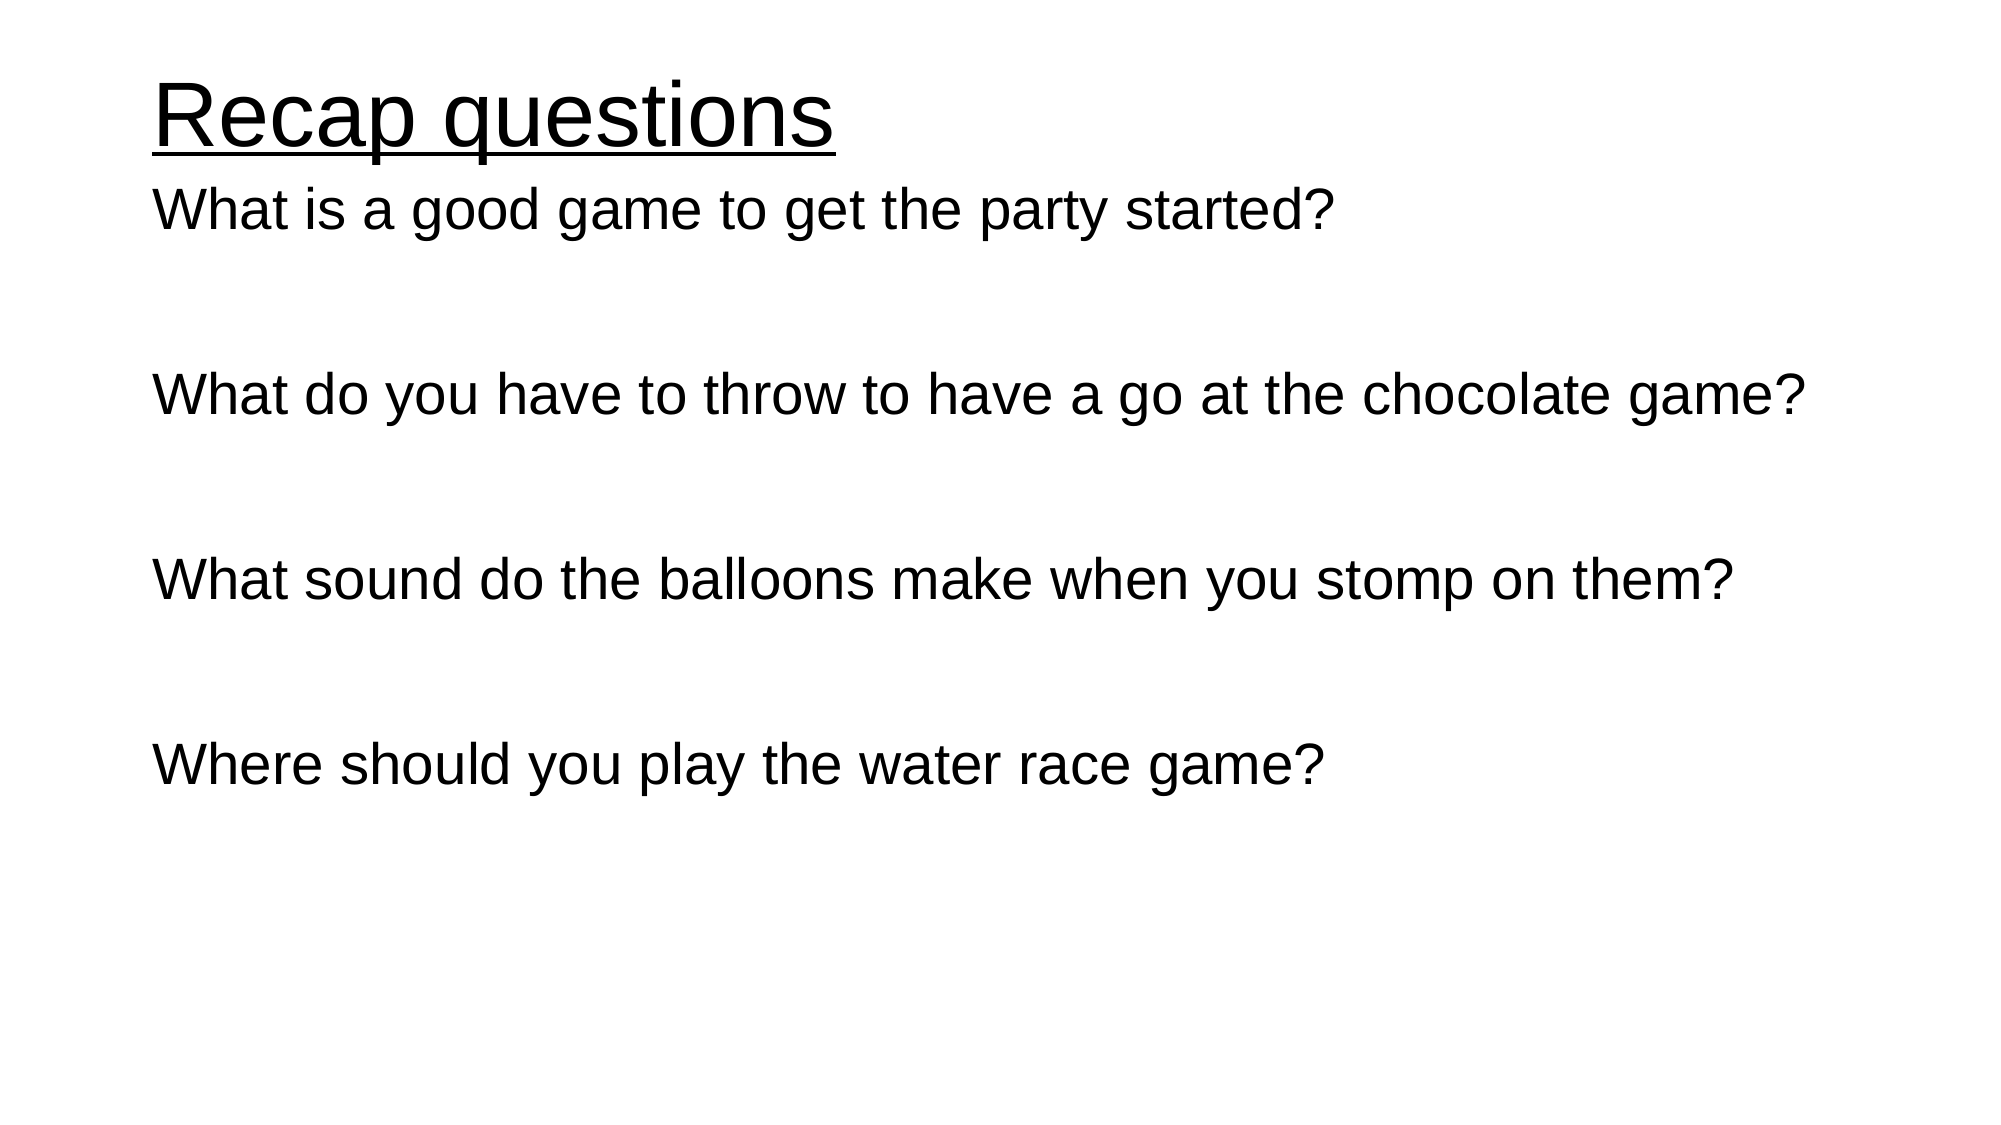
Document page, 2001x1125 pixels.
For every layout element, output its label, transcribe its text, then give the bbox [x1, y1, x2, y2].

list What is a good game to get the party started? What do you have to throw to have a go at the chocolate game? What sound do the balloons make when you stomp on them? Where should you play the water race game? [137, 172, 1863, 886]
title Recap questions [137, 59, 1863, 172]
